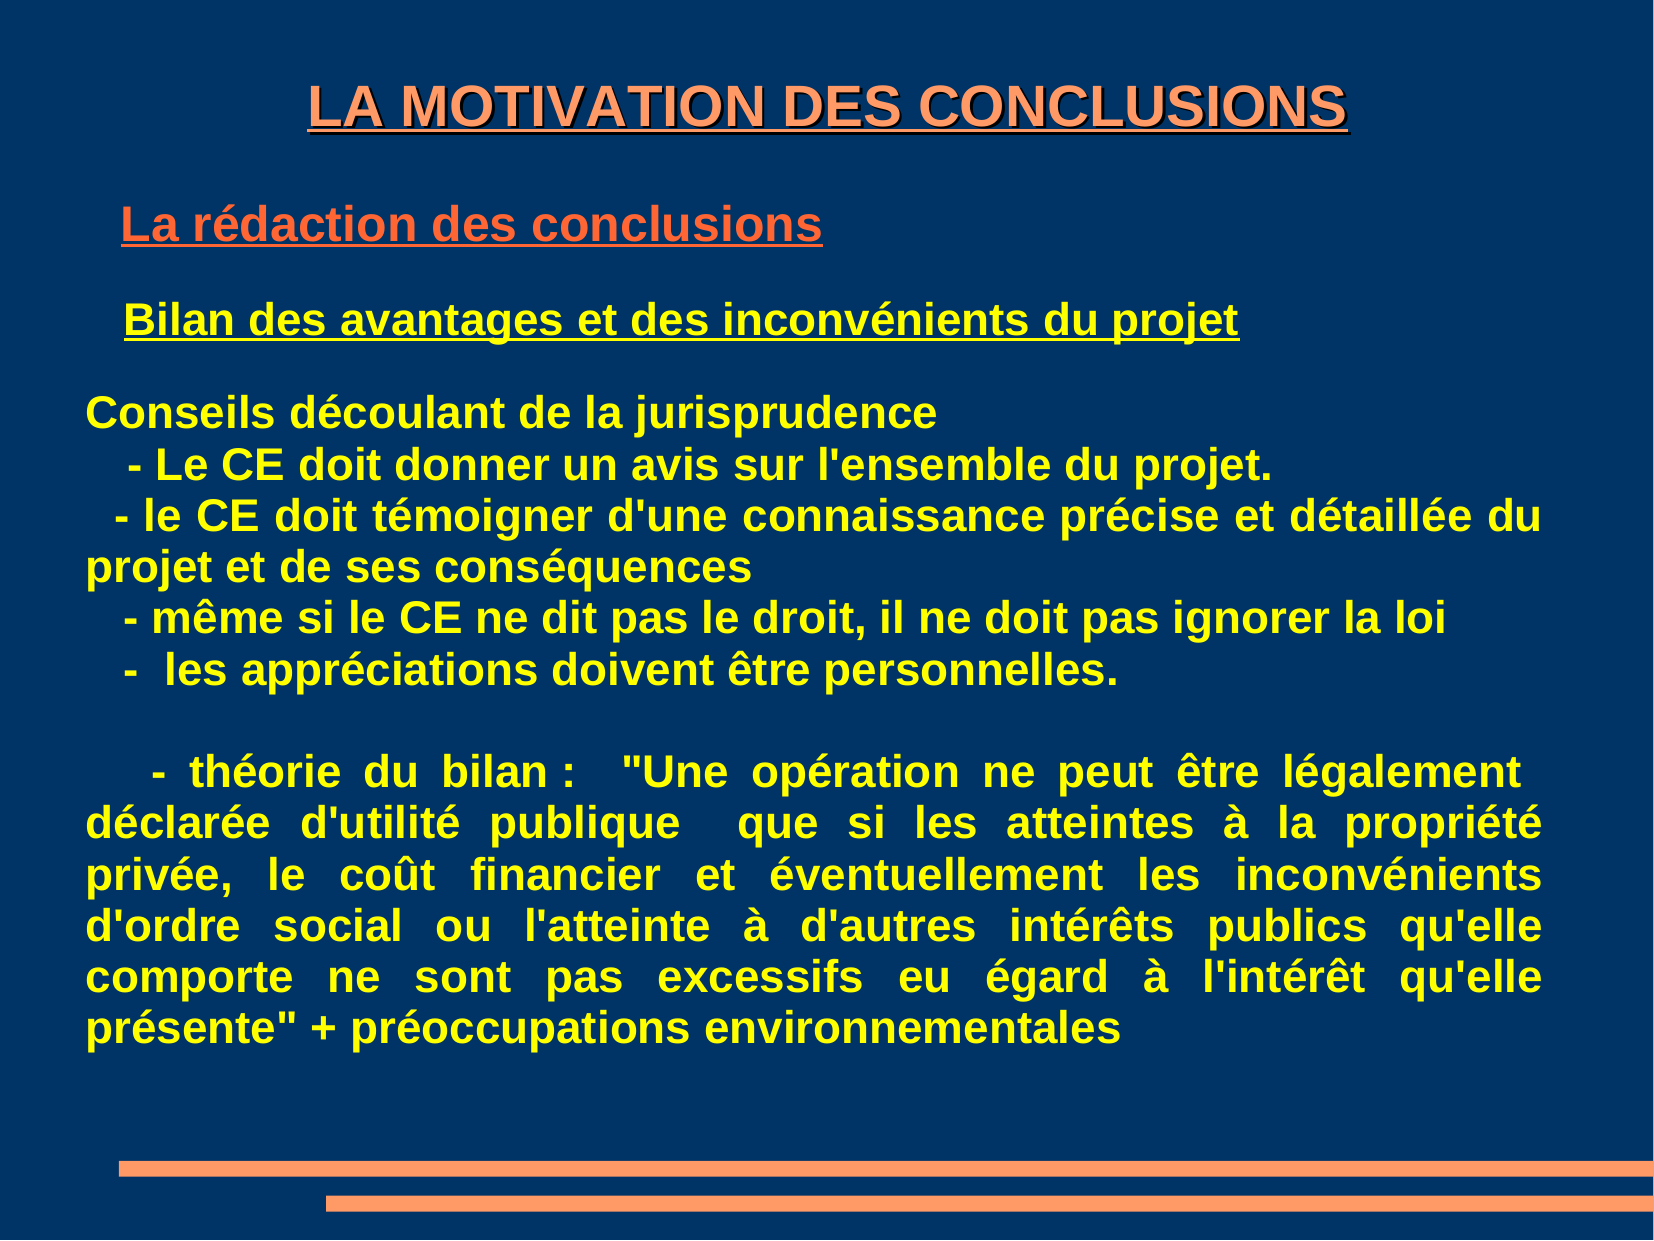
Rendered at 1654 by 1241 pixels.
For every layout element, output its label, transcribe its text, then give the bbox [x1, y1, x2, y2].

text_box La rédaction des conclusions Bilan des avantages et des inconvénients du projet Conseils découlant de la jurisprudence - Le CE doit donner un avis sur l'ensemble du projet. - le CE doit témoigner d'une connaissance précise et détaillée du projet et de ses conséquences - même si le CE ne dit pas le droit, il ne doit pas ignorer la loi - les appréciations doivent être personnelles. - théorie du bilan : "Une opération ne peut être légalement déclarée d'utilité publique que si les atteintes à la propriété privée, le coût financier et éventuellement les inconvénients d'ordre social ou l'atteinte à d'autres intérêts publics qu'elle comporte ne sont pas excessifs eu égard à l'intérêt qu'elle présente" + préoccupations environnementales [70, 188, 1560, 1207]
title LA MOTIVATION DES CONCLUSIONS [121, 46, 1534, 166]
